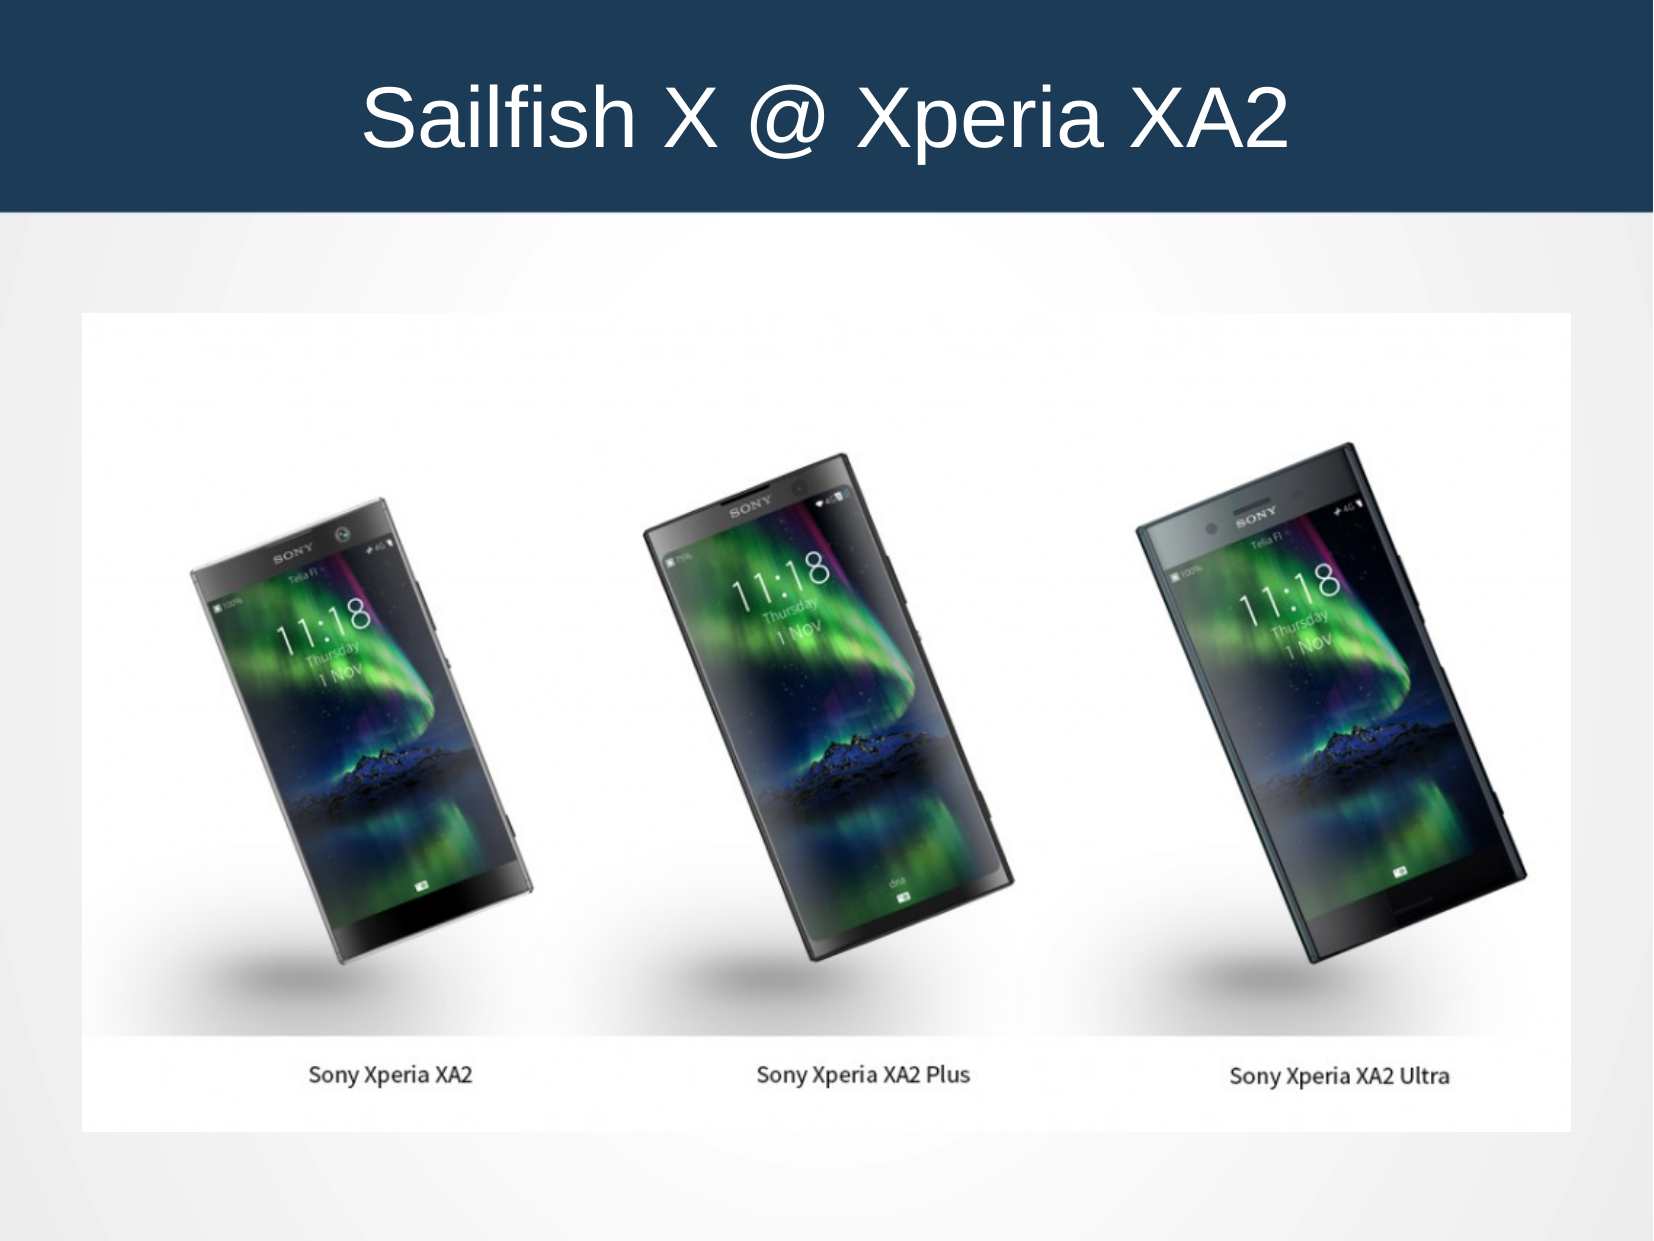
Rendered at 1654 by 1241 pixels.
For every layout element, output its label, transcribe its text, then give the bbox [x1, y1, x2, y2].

title Sailfish X @ Xperia XA2 [82, 47, 1571, 189]
picture [0, 0, 1653, 1241]
